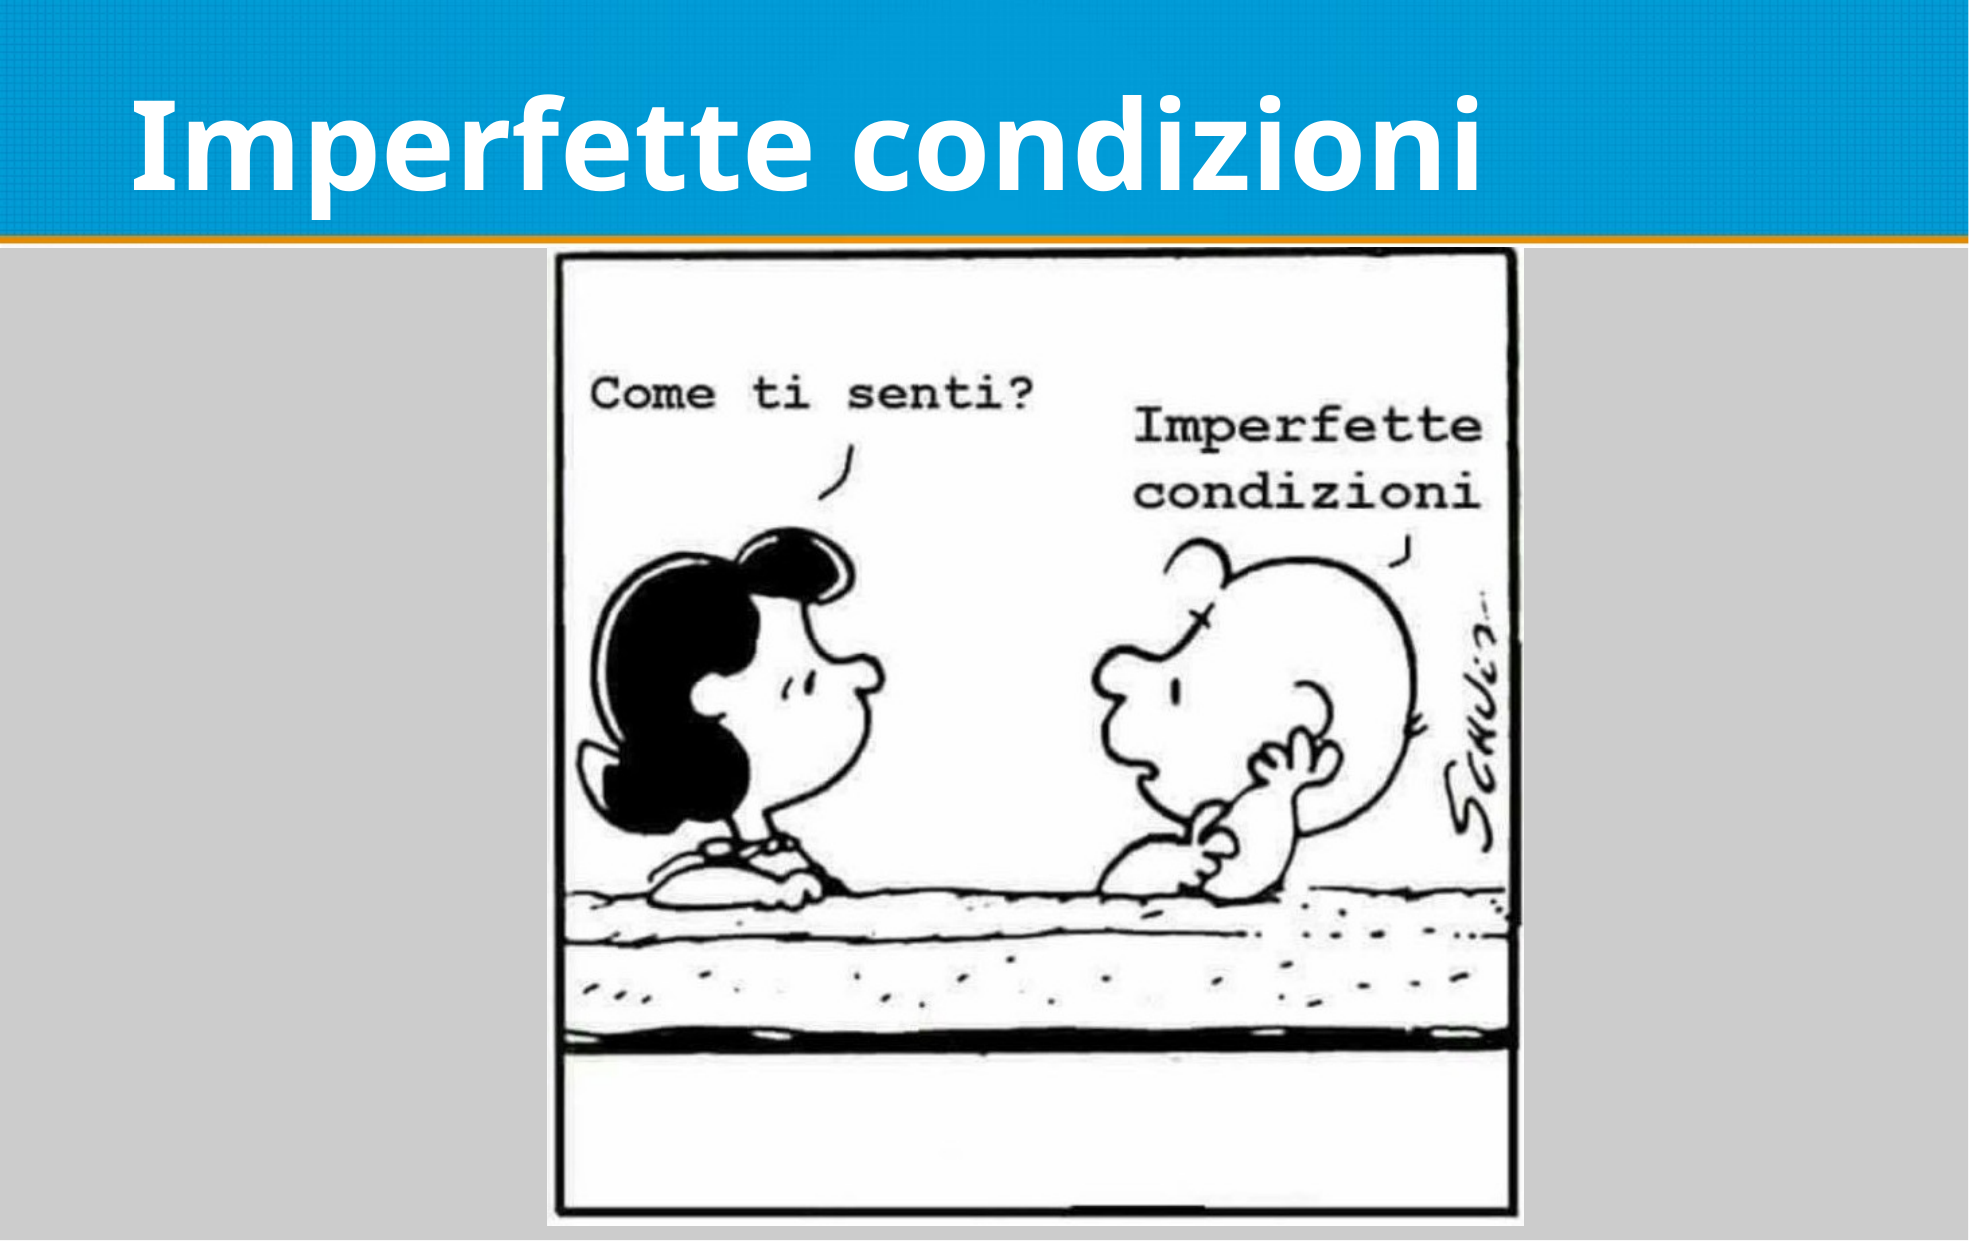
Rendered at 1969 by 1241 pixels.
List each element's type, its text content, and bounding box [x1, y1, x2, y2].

title Imperfette condizioni [98, 19, 1870, 227]
text_box [0, 248, 1969, 1241]
picture [0, 233, 1969, 1226]
